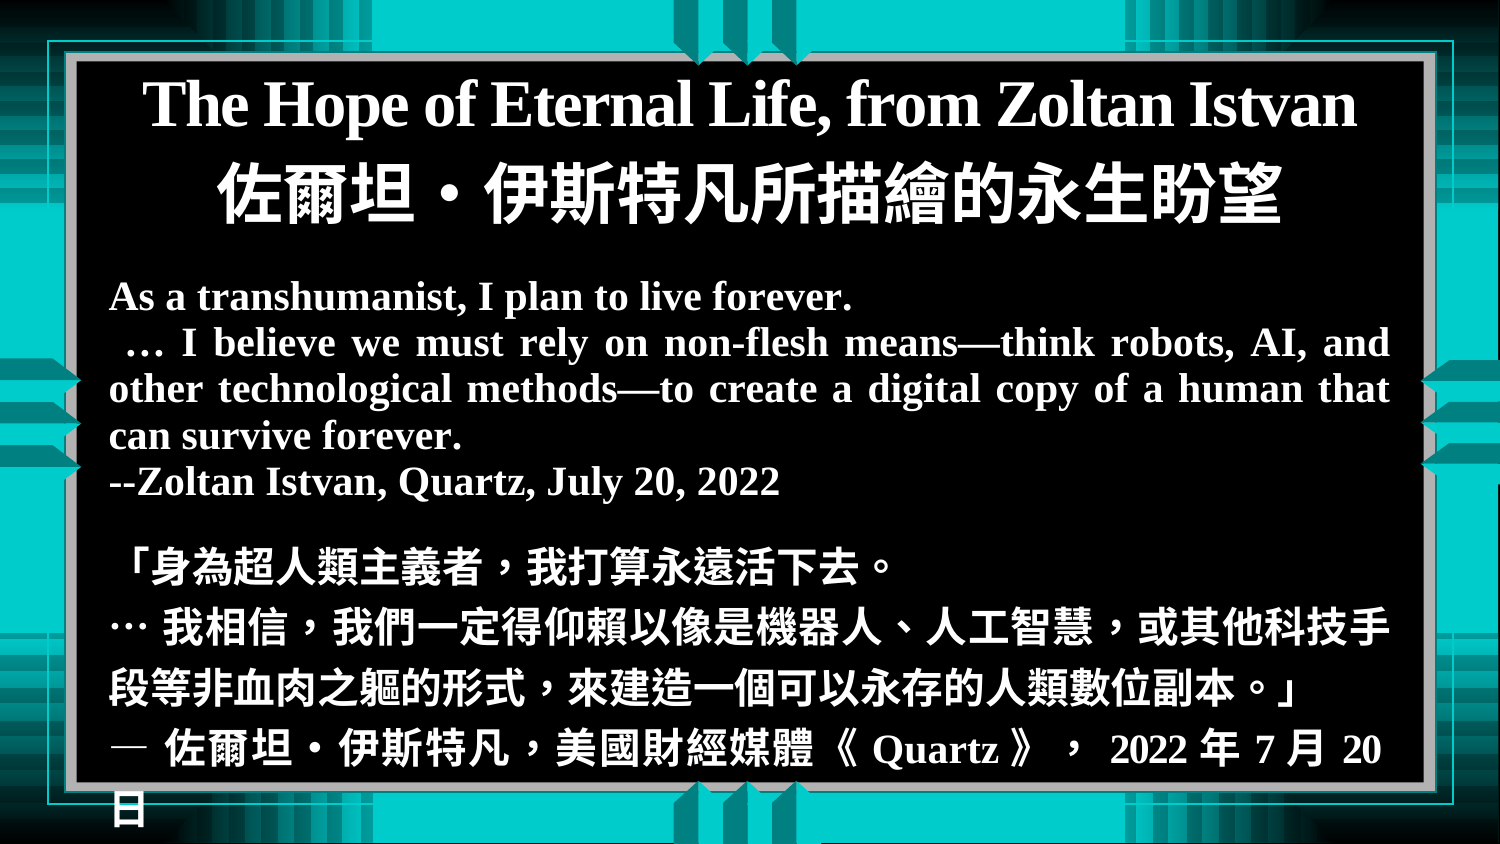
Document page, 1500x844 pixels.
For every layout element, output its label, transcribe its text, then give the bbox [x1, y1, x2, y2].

title The Hope of Eternal Life, from Zoltan Istvan 佐爾坦・伊斯特凡所描繪的永生盼望 [112, 67, 1388, 238]
text_box As a transhumanist, I plan to live forever. … I believe we must rely on non-flesh means—think robots, AI, and other technological methods—to create a digital copy of a human that can survive forever. --Zoltan Istvan, Quartz, July 20, 2022 「身為超人類主義者，我打算永遠活下去。 …我相信，我們一定得仰賴以像是機器人、人工智慧，或其他科技手段等非血肉之軀的形式，來建造一個可以永存的人類數位副本。」 —佐爾坦・伊斯特凡，美國財經媒體《Quartz》，2022年7月20日 [93, 265, 1407, 844]
